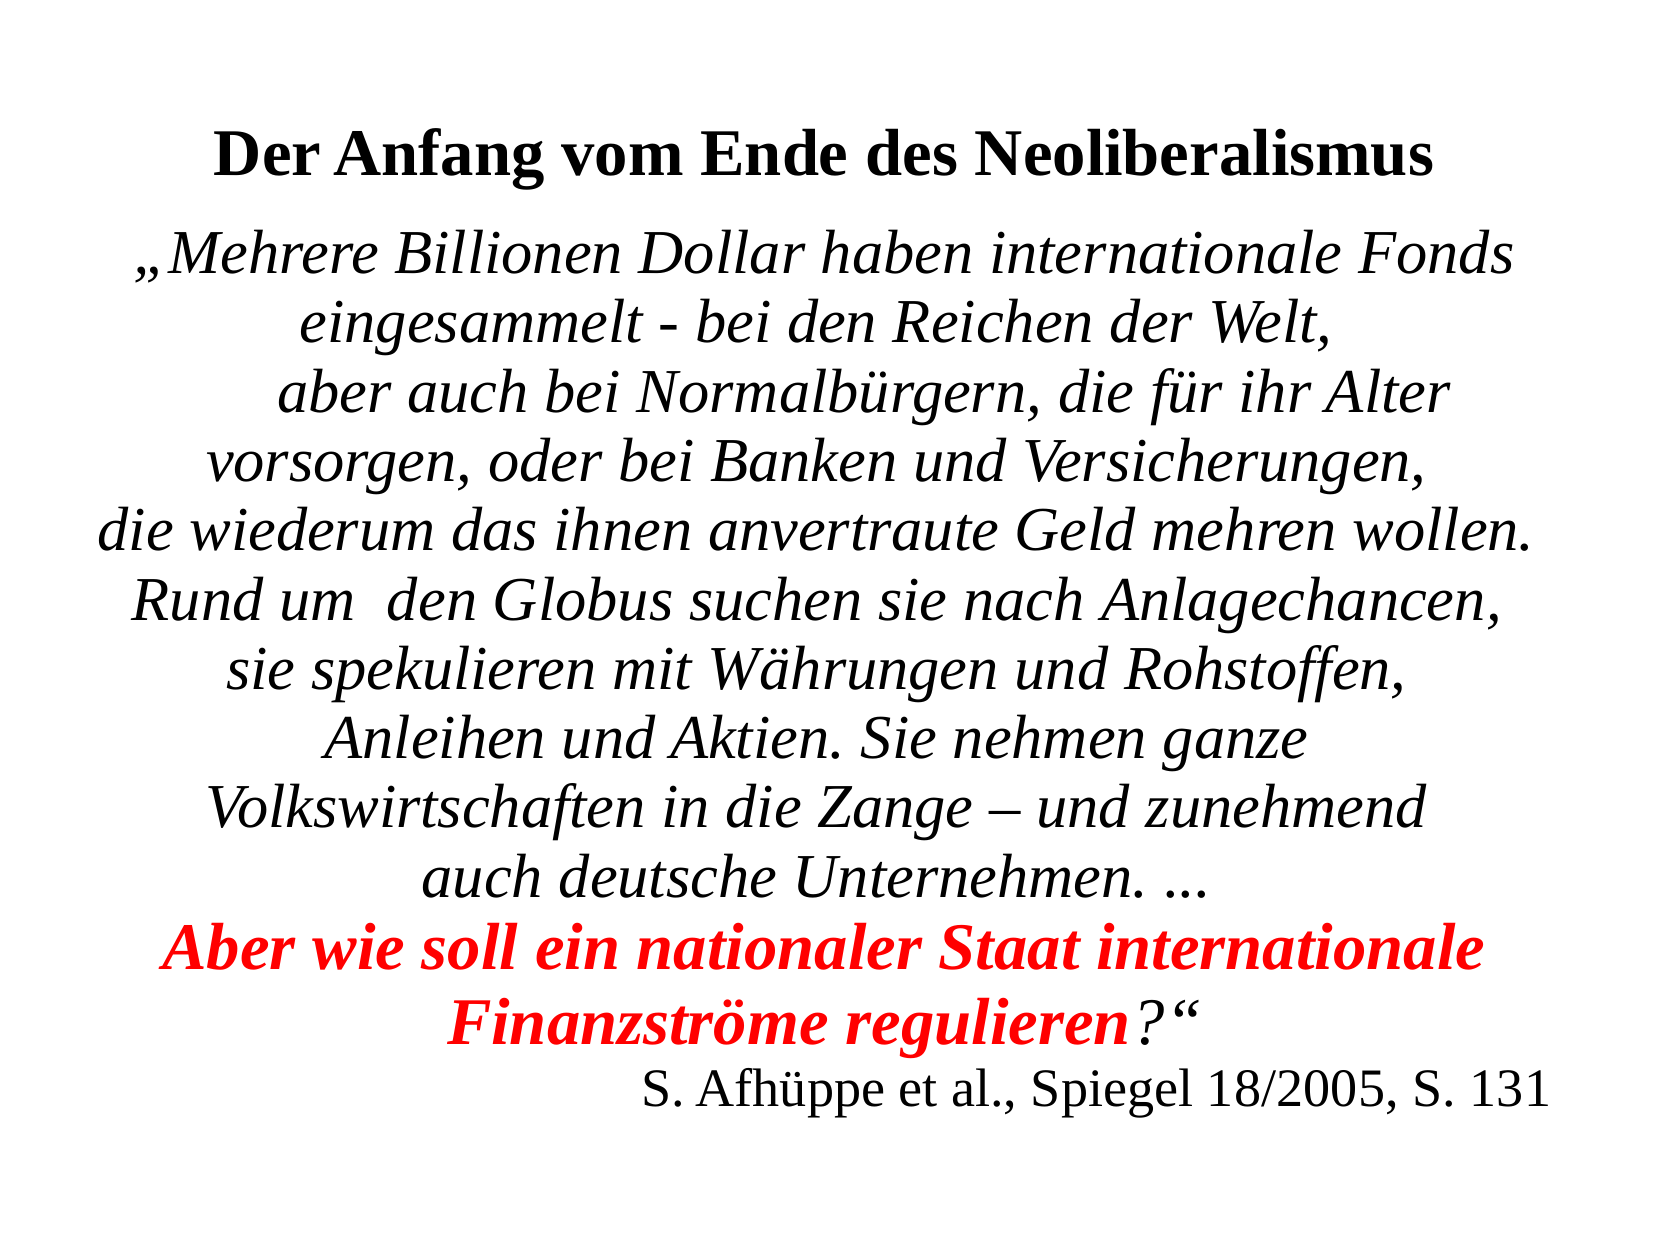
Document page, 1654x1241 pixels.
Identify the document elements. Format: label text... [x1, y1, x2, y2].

text_box Der Anfang vom Ende des Neoliberalismus „Mehrere Billionen Dollar haben internationale Fonds eingesammelt - bei den Reichen der Welt, aber auch bei Normalbürgern, die für ihr Alter vorsorgen, oder bei Banken und Versicherungen, die wiederum das ihnen anvertraute Geld mehren wollen. Rund um den Globus suchen sie nach Anlagechancen, sie spekulieren mit Währungen und Rohstoffen, Anleihen und Aktien. Sie nehmen ganze Volkswirtschaften in die Zange – und zunehmend auch deutsche Unternehmen. ... Aber wie soll ein nationaler Staat internationale Finanzströme regulieren?“ S. Afhüppe et al., Spiegel 18/2005, S. 131 [82, 108, 1571, 1132]
